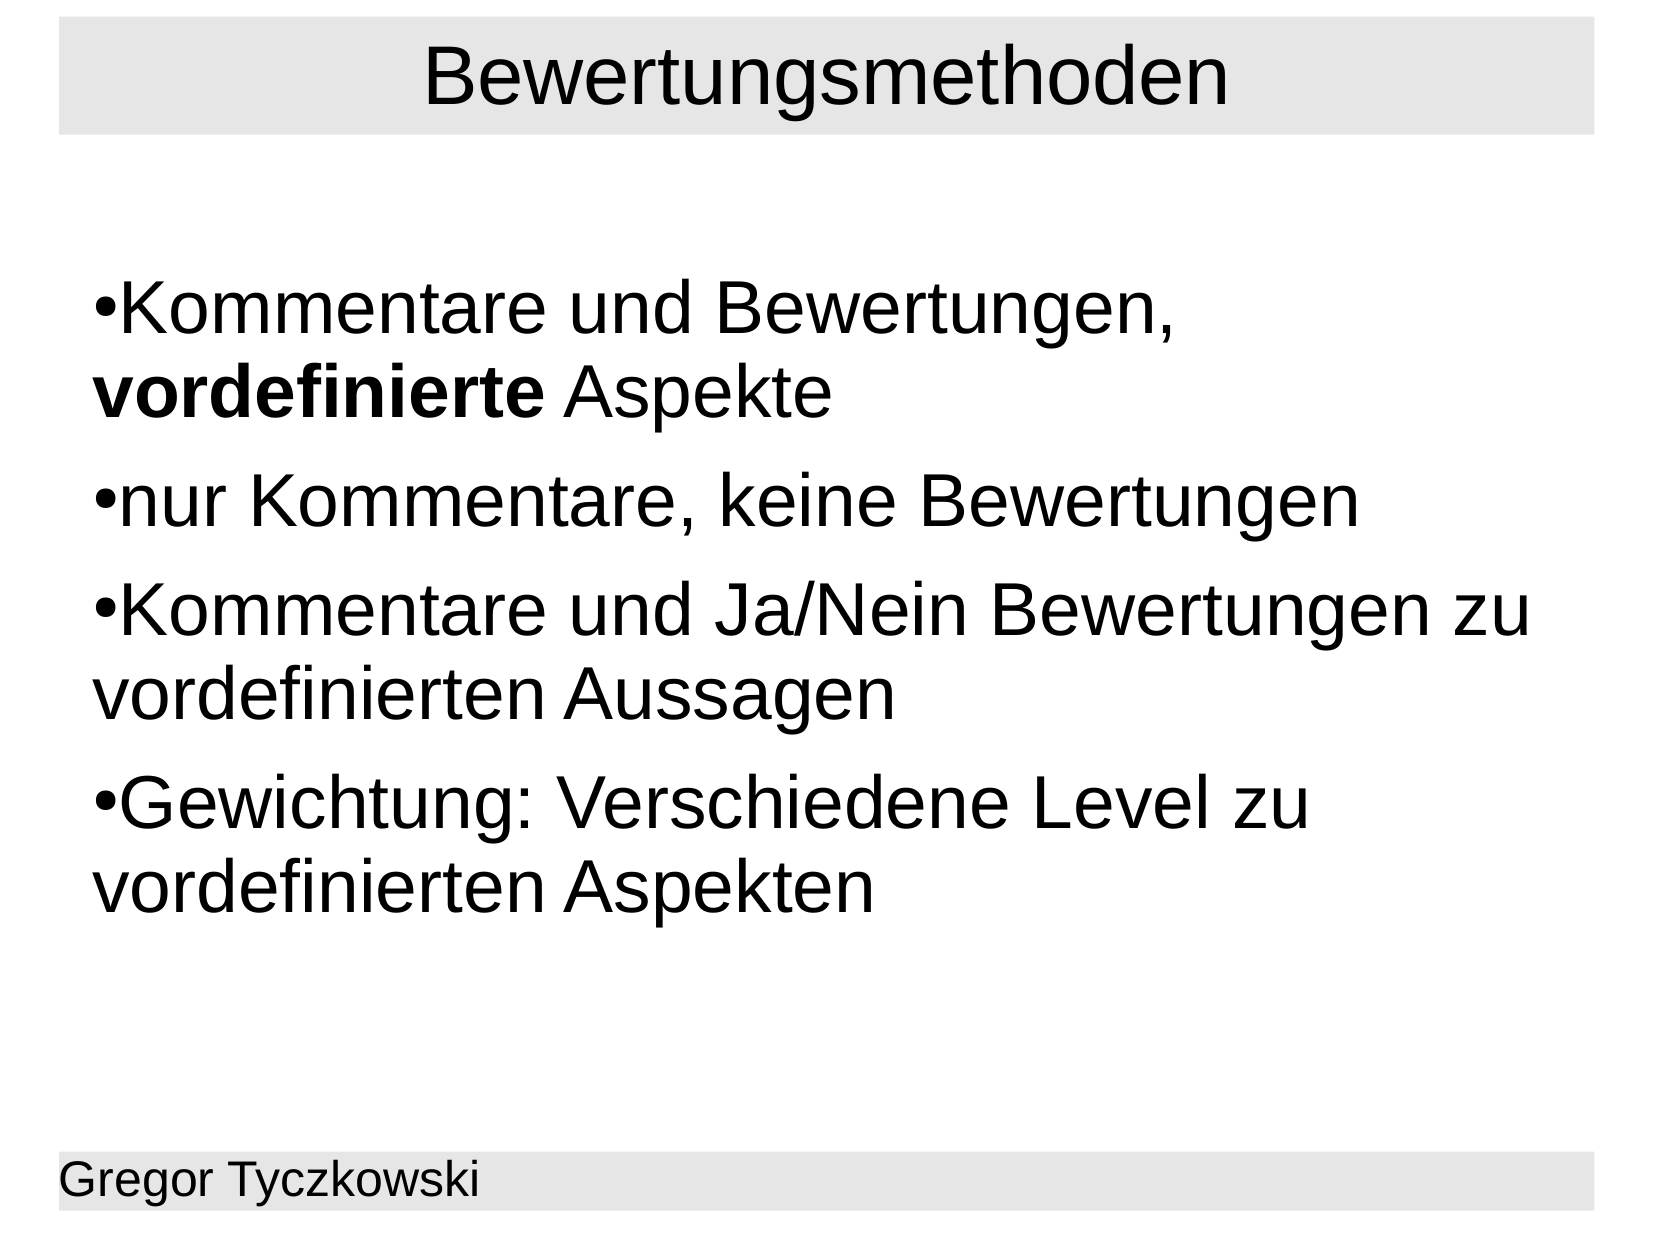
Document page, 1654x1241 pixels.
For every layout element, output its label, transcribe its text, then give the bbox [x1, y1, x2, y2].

title Bewertungsmethoden [59, 16, 1595, 135]
text_box Kommentare und Bewertungen, vordefinierte Aspekte nur Kommentare, keine Bewertungen Kommentare und Ja/Nein Bewertungen zu vordefinierten Aussagen Gewichtung: Verschiedene Level zu vordefinierten Aspekten [77, 149, 1595, 984]
list Gregor Tyczkowski [59, 1151, 1595, 1211]
